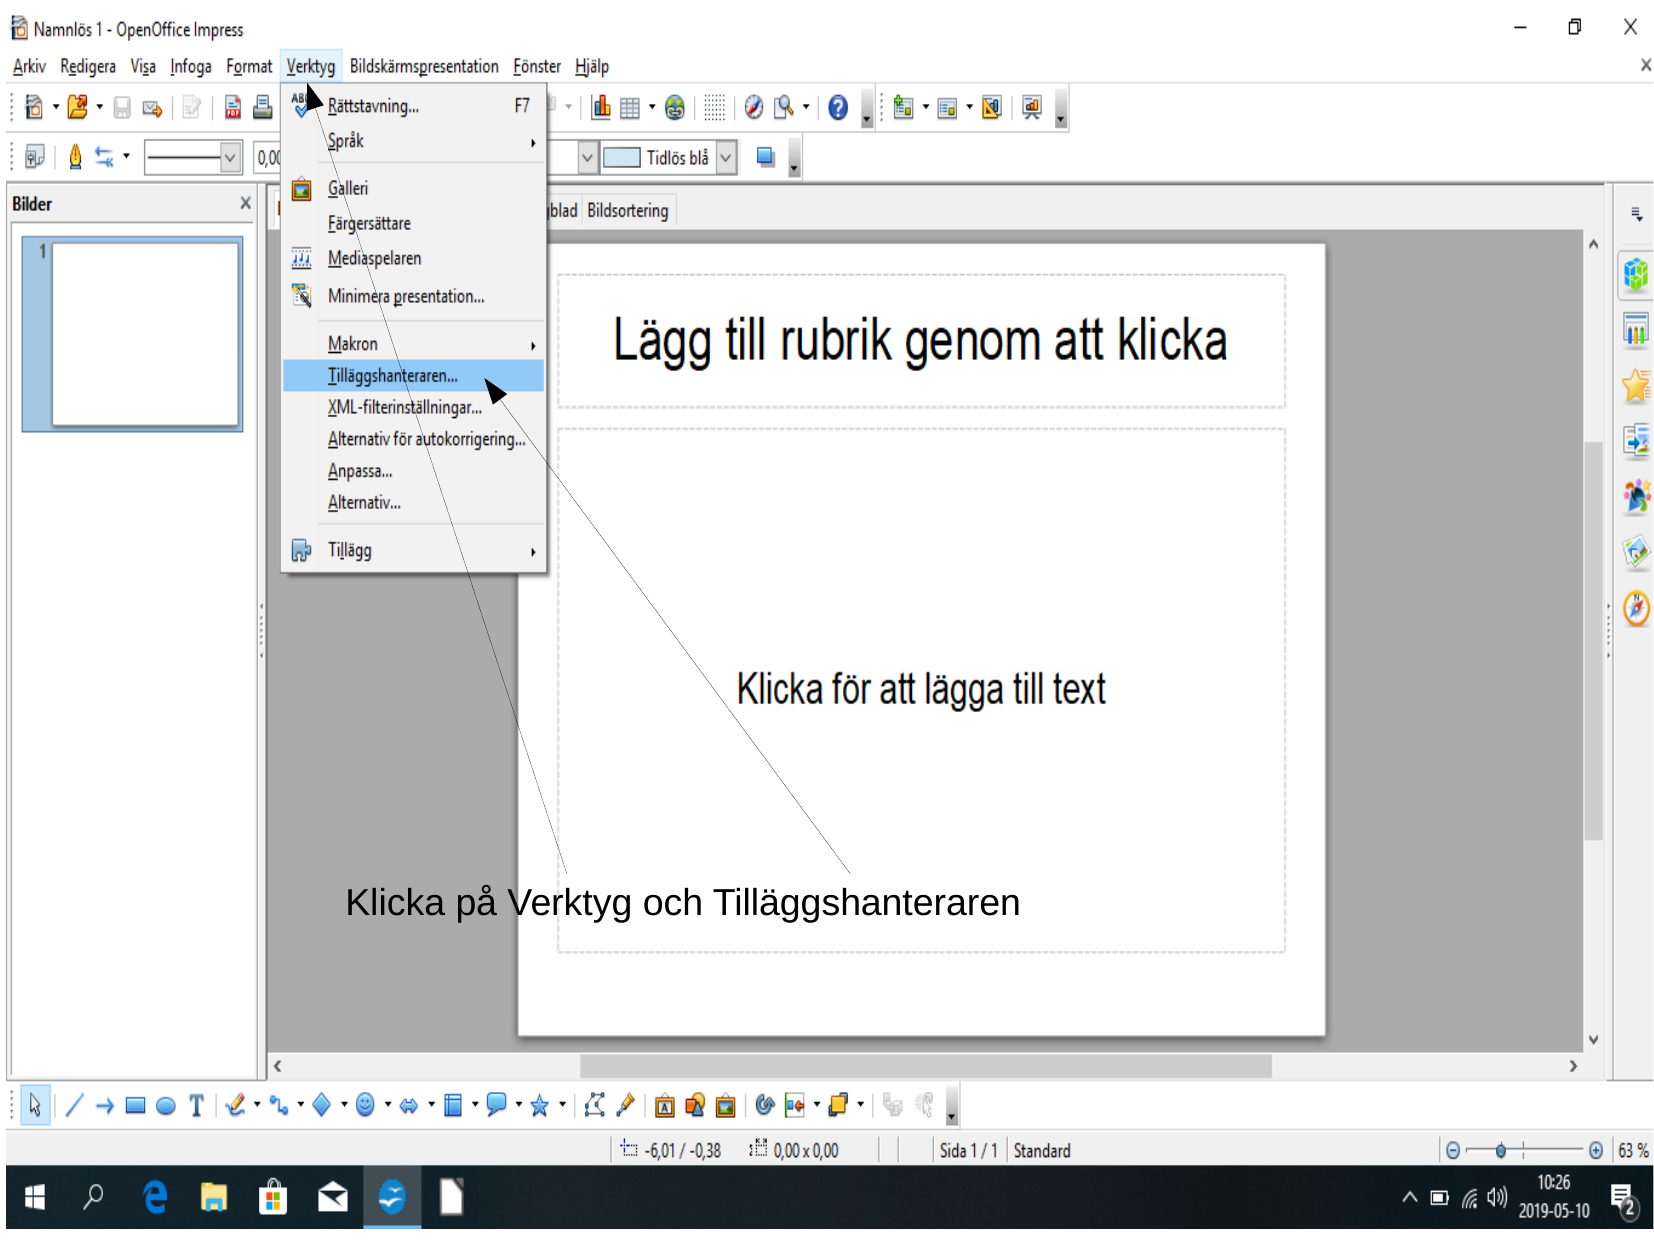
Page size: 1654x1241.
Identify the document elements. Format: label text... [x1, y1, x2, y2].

text_box Klicka på Verktyg och Tilläggshanteraren [330, 874, 1252, 931]
picture [6, 11, 1654, 1229]
